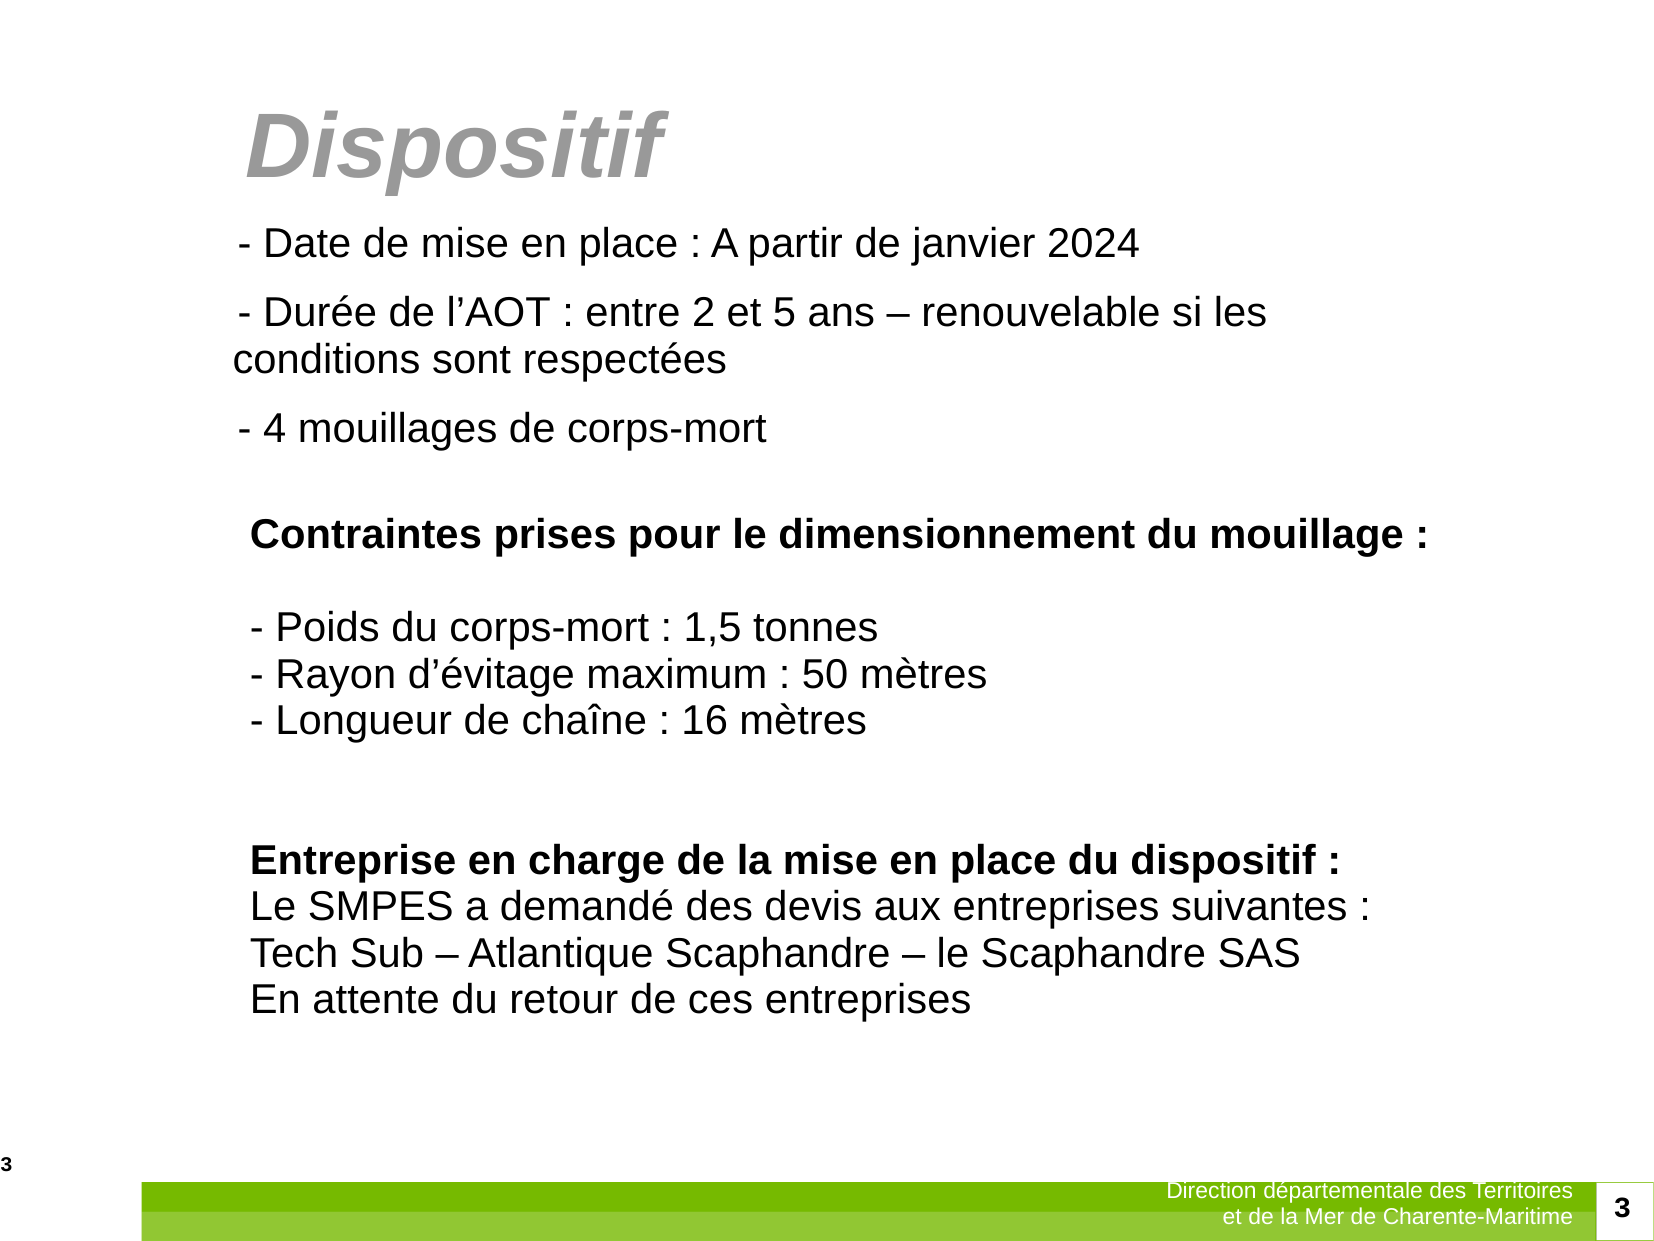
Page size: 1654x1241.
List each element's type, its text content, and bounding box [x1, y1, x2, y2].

list - Date de mise en place : A partir de janvier 2024 - Durée de l’AOT : entre 2 et 5 ans – renouvelable si les conditions sont respectées - 4 mouillages de corps-mort [232, 219, 1444, 614]
text_box Contraintes prises pour le dimensionnement du mouillage : - Poids du corps-mort : 1,5 tonnes - Rayon d’évitage maximum : 50 mètres - Longueur de chaîne : 16 mètres Entreprise en charge de la mise en place du dispositif : Le SMPES a demandé des devis aux entreprises suivantes : Tech Sub – Atlantique Scaphandre – le Scaphandre SAS En attente du retour de ces entreprises [235, 503, 1491, 1198]
title Dispositif [245, 71, 1457, 220]
picture [0, 0, 1654, 1241]
